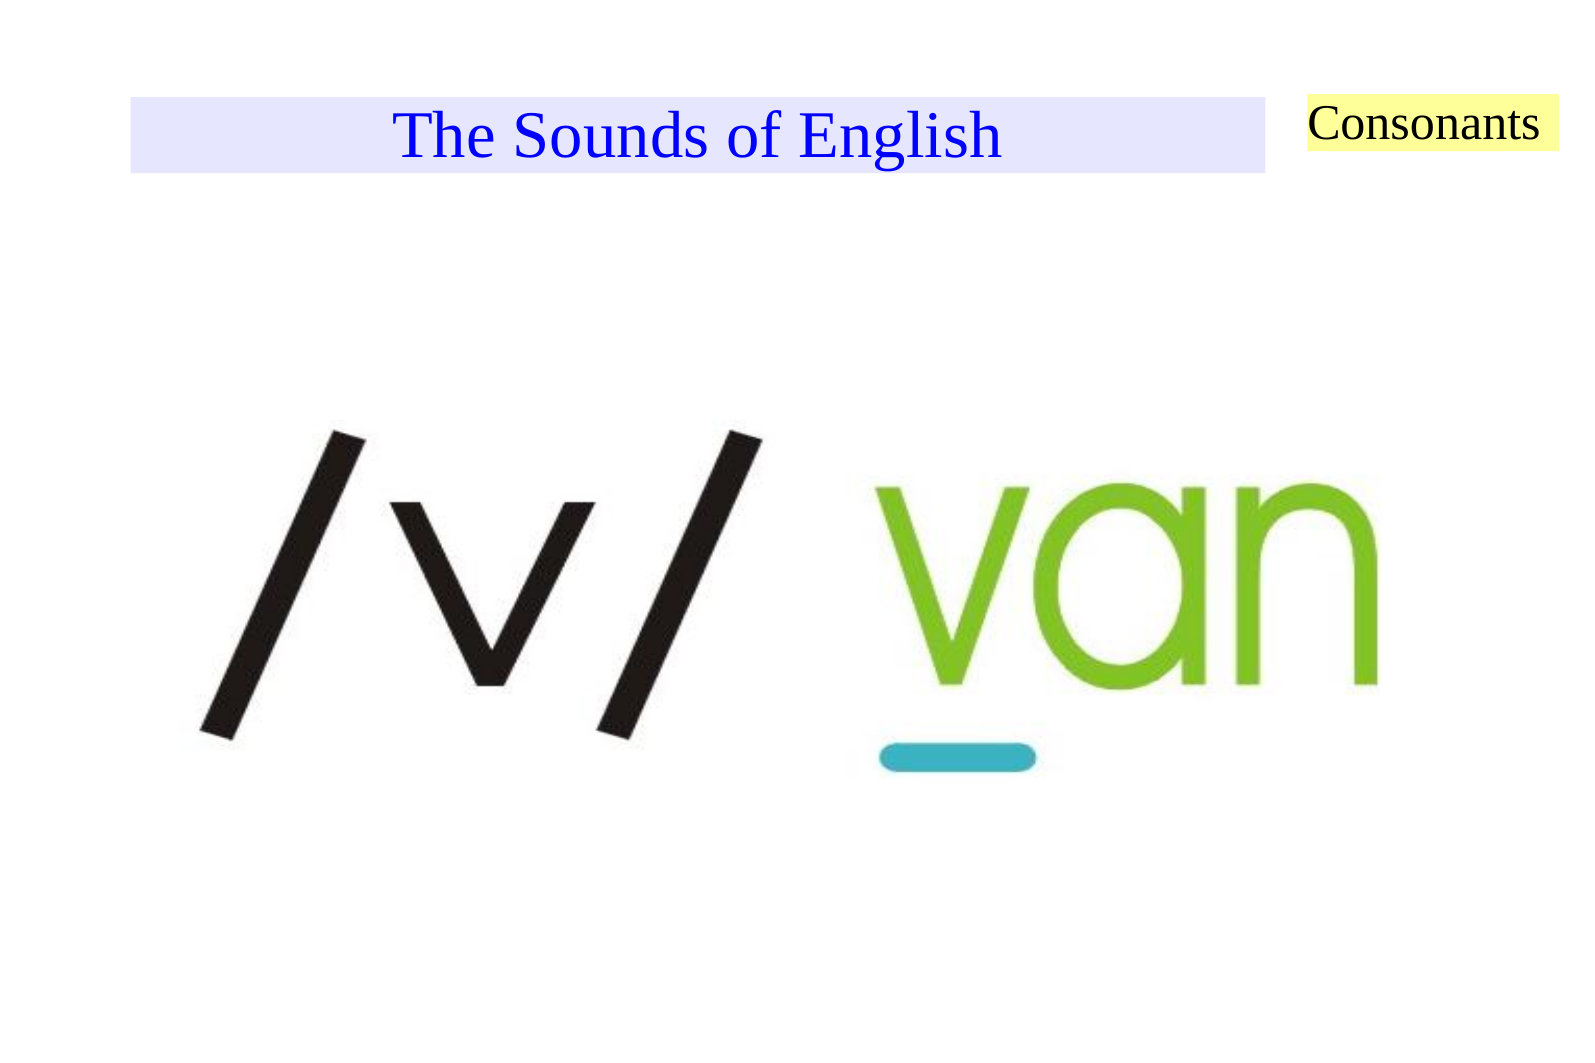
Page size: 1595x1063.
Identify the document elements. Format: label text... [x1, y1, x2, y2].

text_box Consonants [1307, 94, 1560, 152]
picture [146, 200, 1480, 1025]
text_box The Sounds of English [130, 97, 1266, 174]
